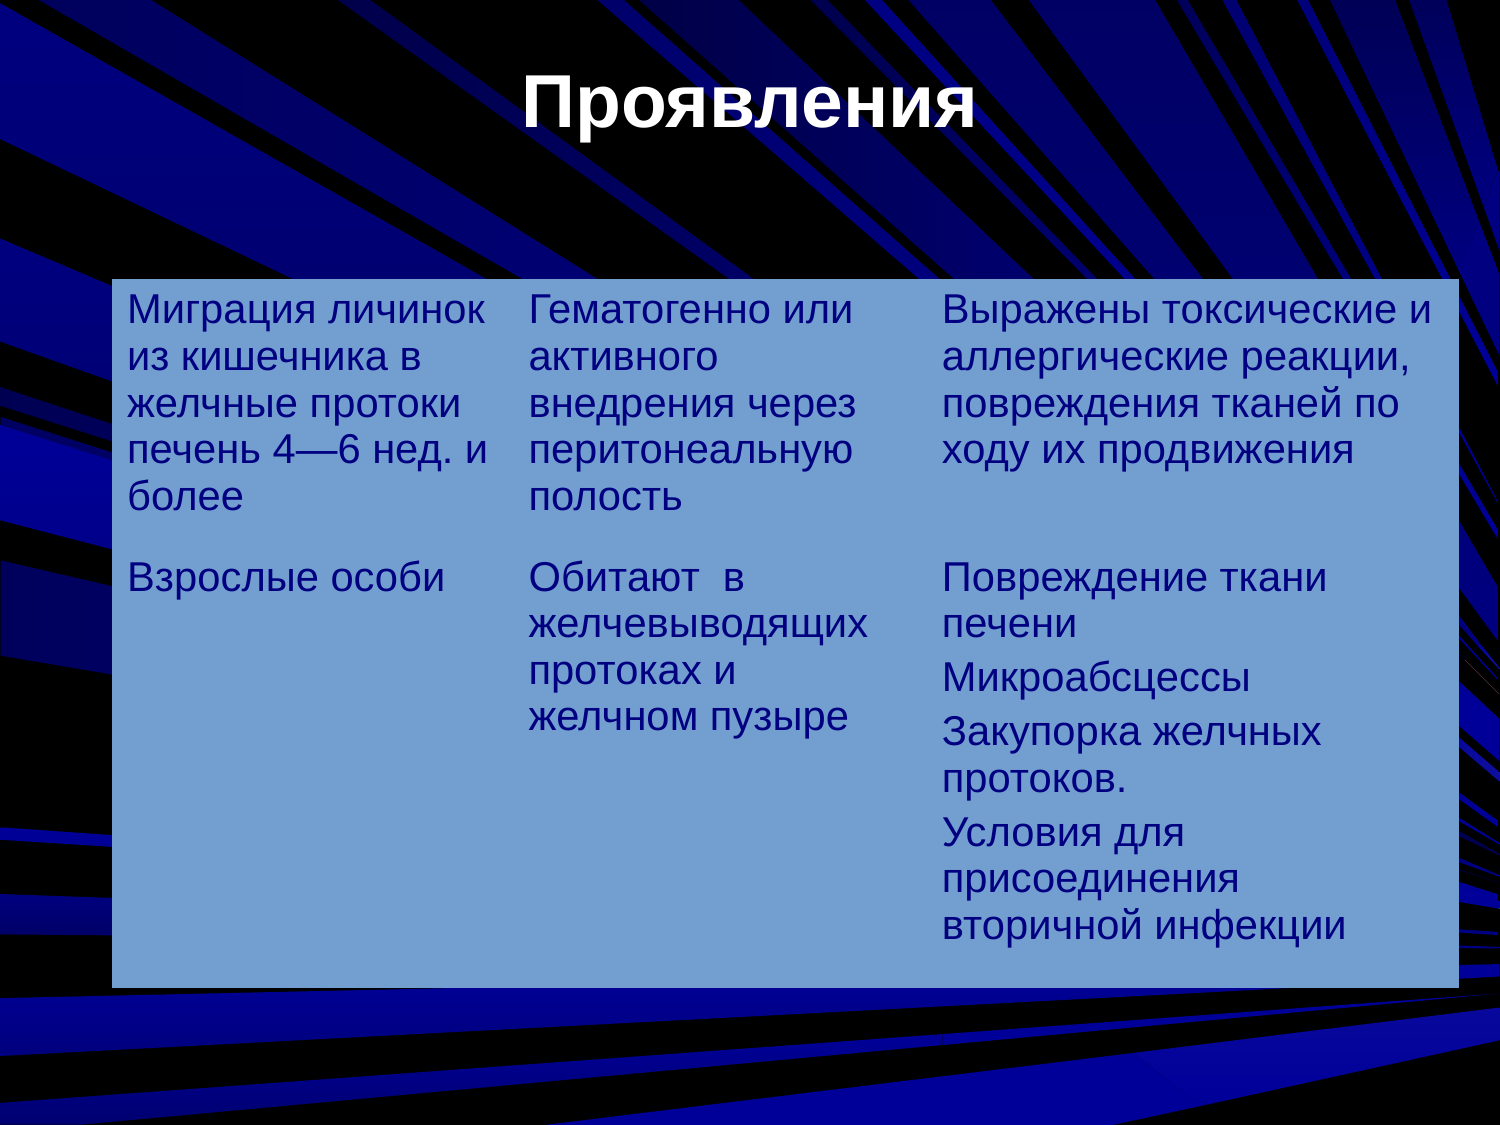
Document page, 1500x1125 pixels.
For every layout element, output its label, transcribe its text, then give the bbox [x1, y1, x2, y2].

table_cell Обитают в желчевыводящих протоках и желчном пузыре [514, 546, 927, 988]
table_header Миграция личинок из кишечника в желчные протоки печень 4—6 нед. и более [112, 279, 514, 546]
table_cell Повреждение ткани печени Микроабсцессы Закупорка желчных протоков. Условия для присоединения вторичной инфекции [927, 546, 1459, 988]
table_cell Взрослые особи [112, 546, 514, 988]
table_header Выражены токсические и аллергические реакции, повреждения тканей по ходу их продвижения [927, 279, 1459, 546]
title Проявления [75, 45, 1425, 234]
table_header Гематогенно или активного внедрения через перитонеальную полость [514, 279, 927, 546]
